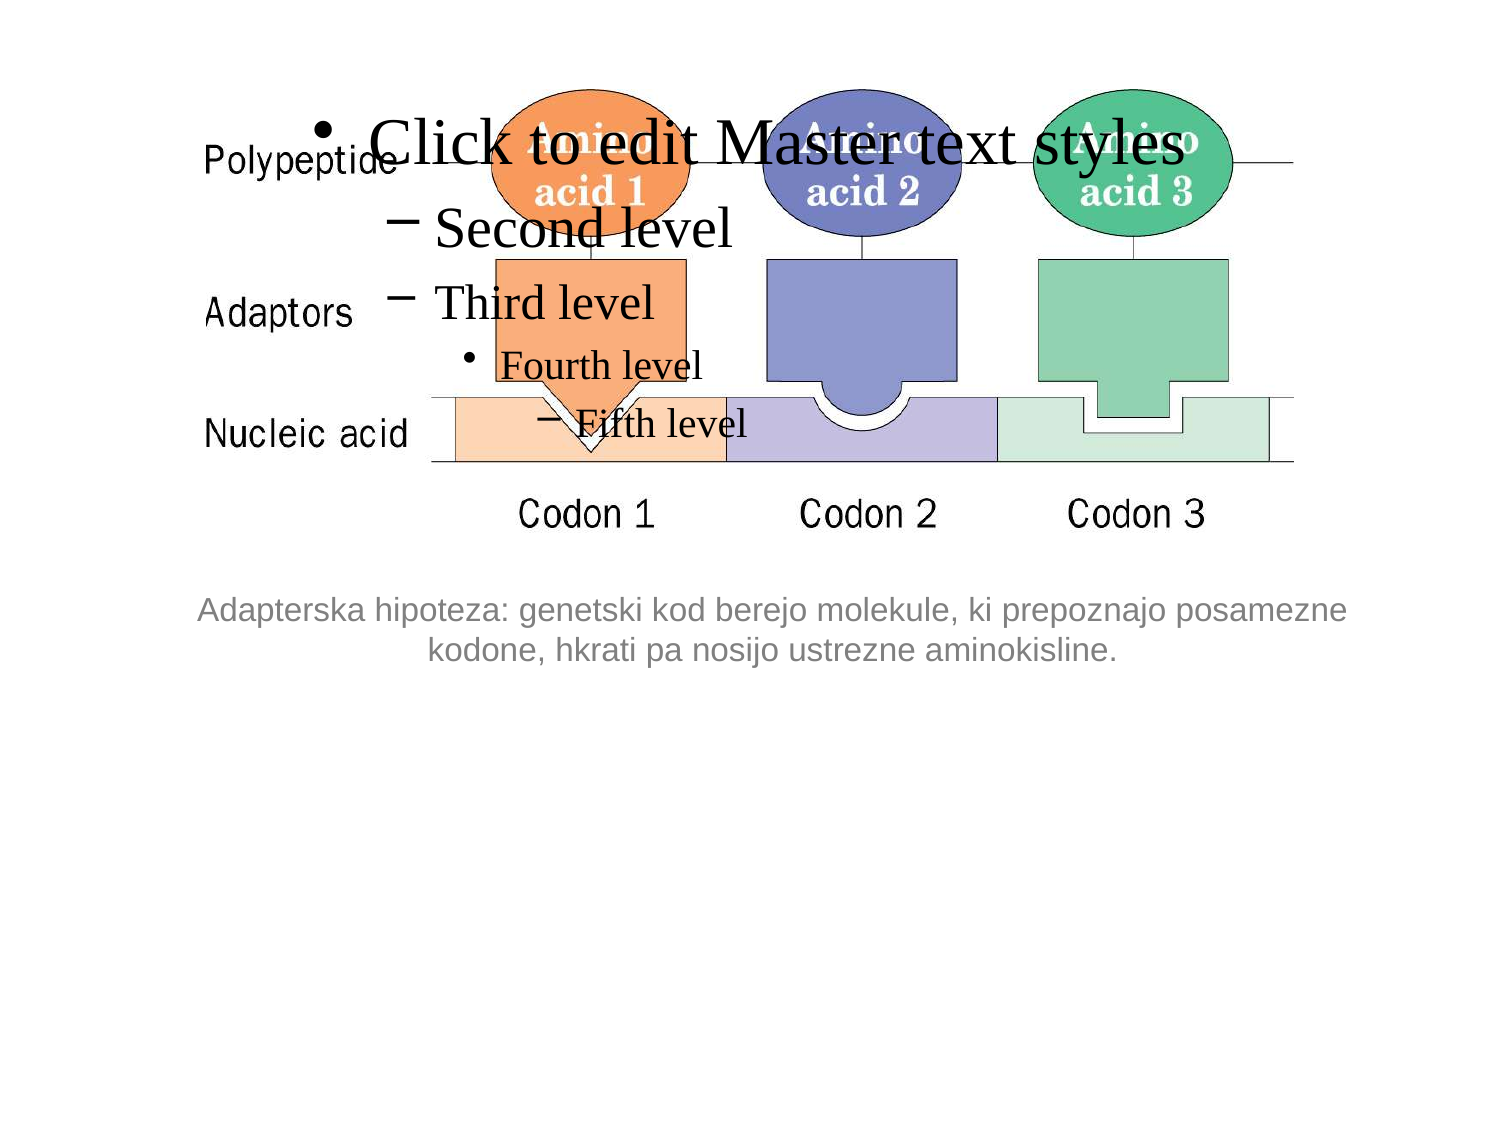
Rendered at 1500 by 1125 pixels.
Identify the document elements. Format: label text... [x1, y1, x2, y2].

picture [206, 89, 1294, 535]
title Adapterska hipoteza: genetski kod berejo molekule, ki prepoznajo posamezne kodone, hkrati pa nosijo ustrezne aminokisline. [135, 562, 1411, 695]
